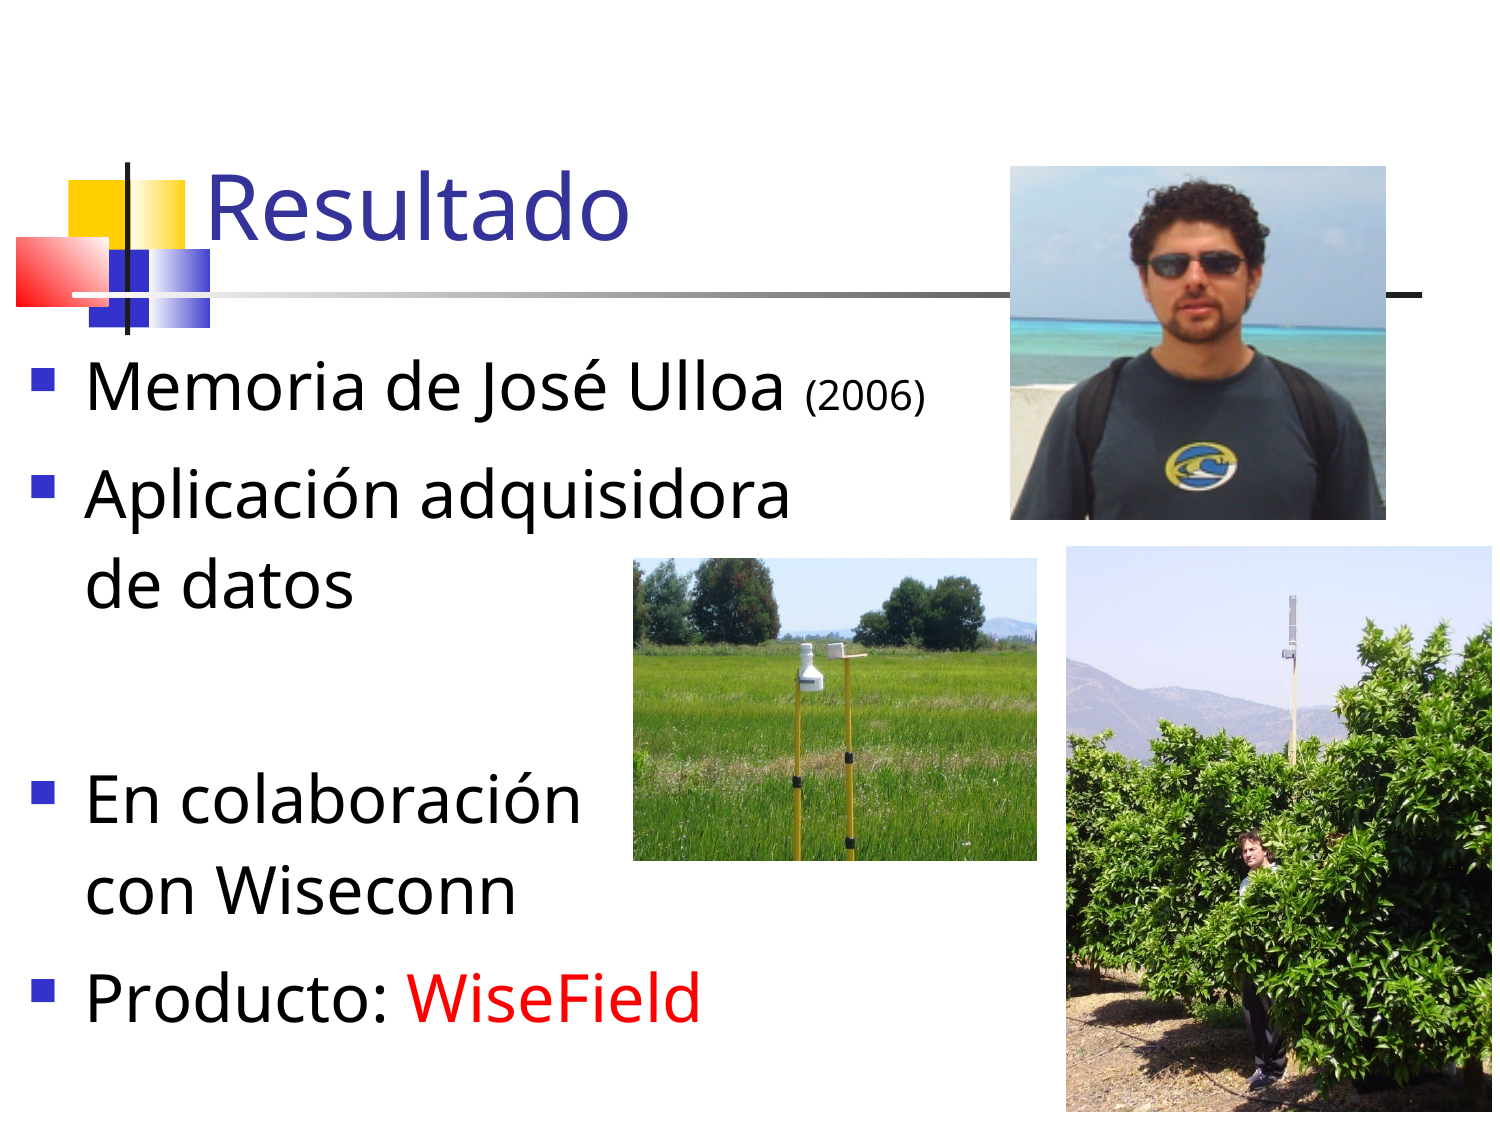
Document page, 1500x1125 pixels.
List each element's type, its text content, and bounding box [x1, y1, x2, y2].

picture [1010, 166, 1386, 521]
list Memoria de José Ulloa (2006) Aplicación adquisidora de datos En colaboración con Wiseconn Producto: WiseField [13, 332, 1292, 1013]
picture [1066, 546, 1492, 1112]
picture [633, 558, 1037, 861]
title Resultado [188, 35, 1269, 276]
